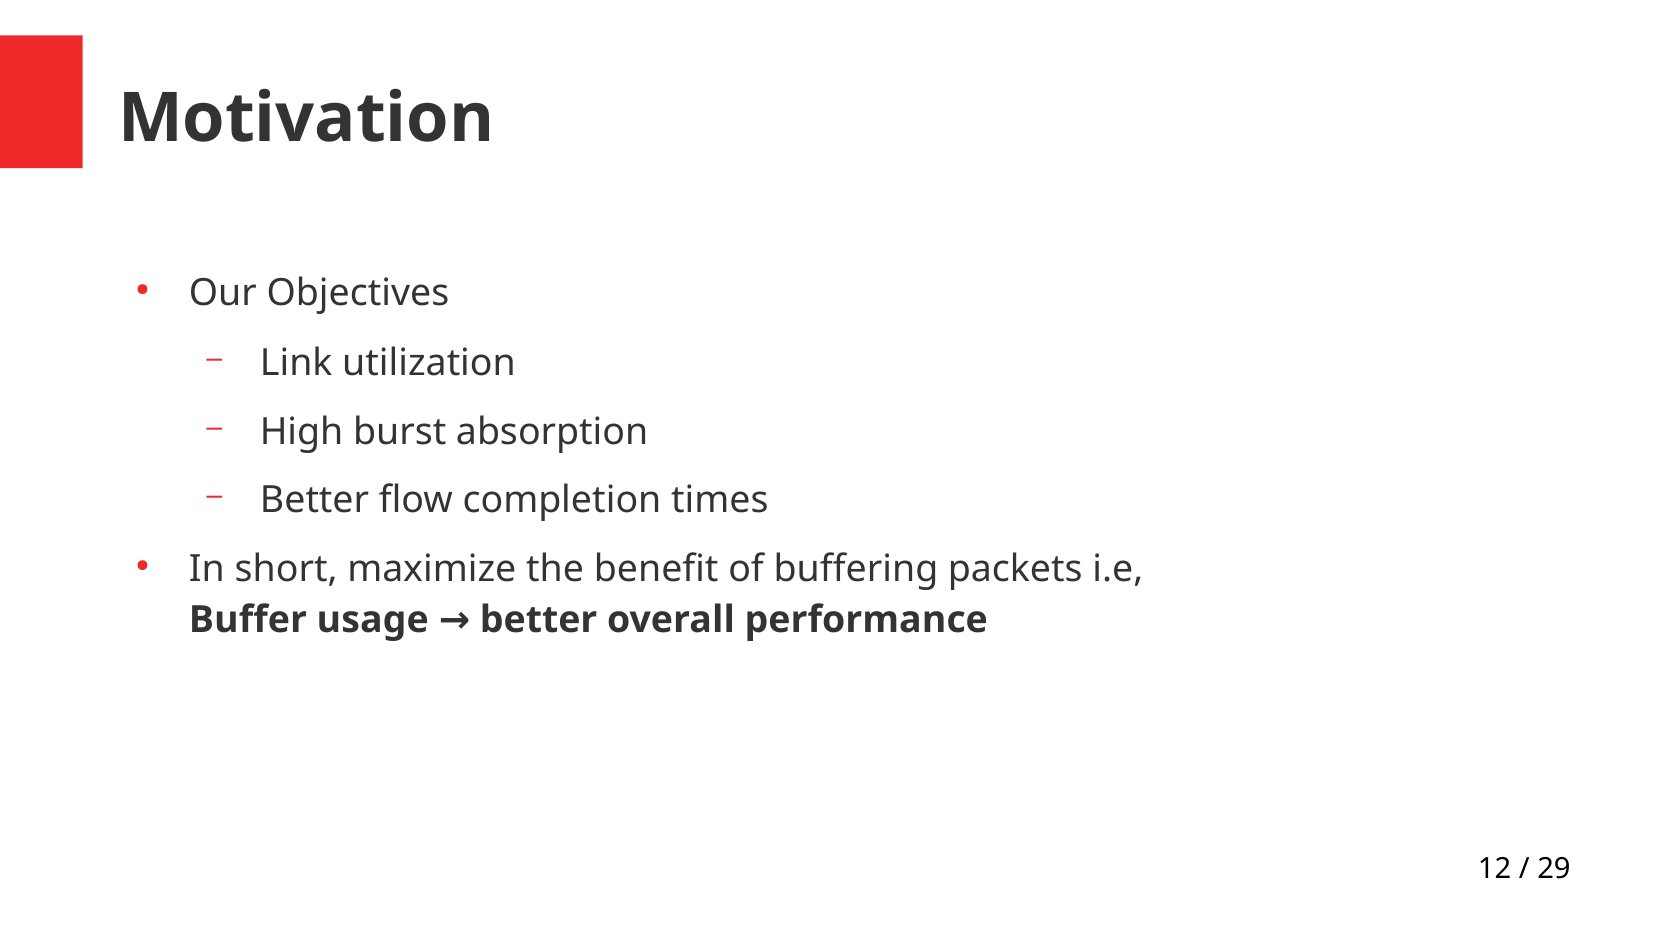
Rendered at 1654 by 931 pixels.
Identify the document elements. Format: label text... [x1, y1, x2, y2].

title Motivation [118, 36, 1571, 193]
list Our Objectives Link utilization High burst absorption Better flow completion times In short, maximize the benefit of buffering packets i.e, Buffer usage → better overall performance [118, 265, 1536, 806]
